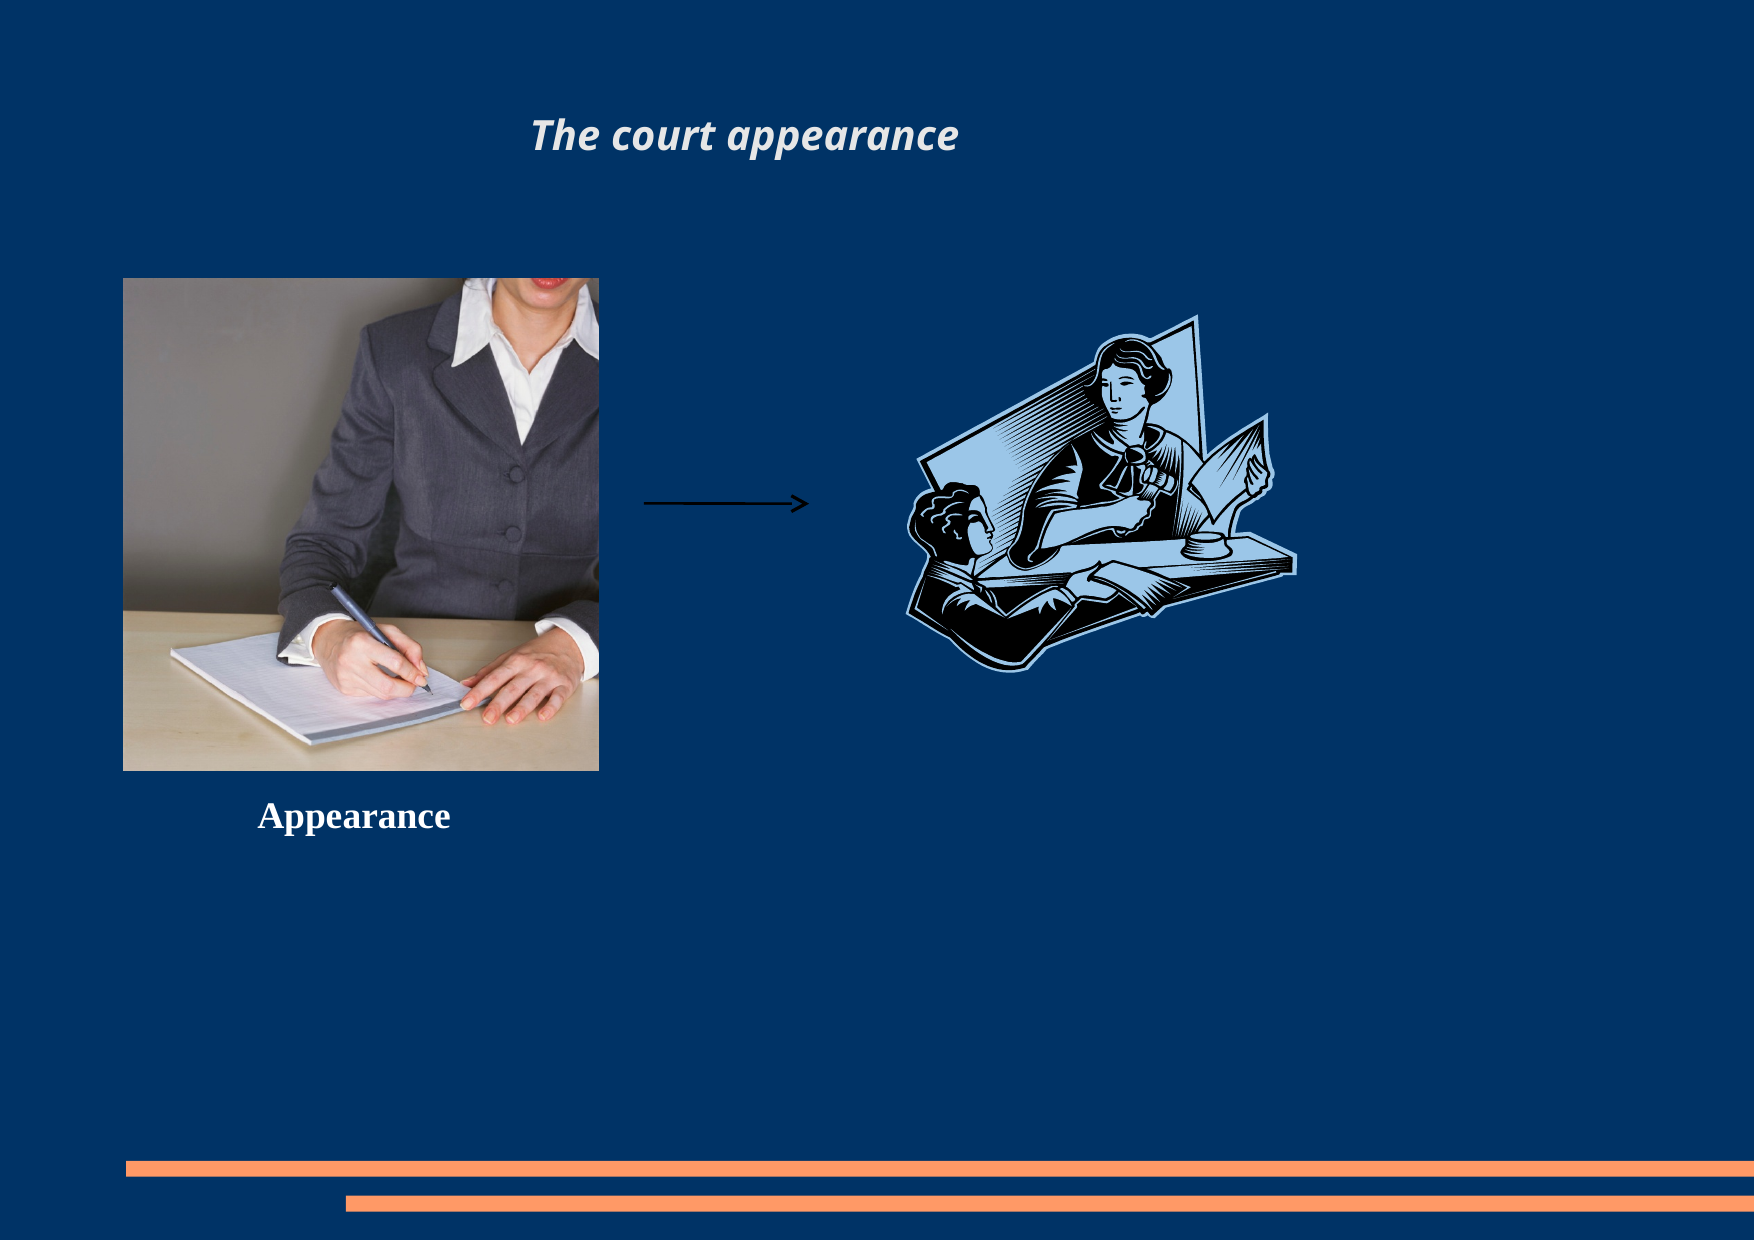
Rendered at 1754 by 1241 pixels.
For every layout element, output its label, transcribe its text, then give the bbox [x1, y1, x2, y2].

list The court appearance [75, 31, 1426, 1005]
picture [903, 314, 1298, 681]
picture [123, 278, 599, 771]
text_box Appearance [206, 786, 502, 844]
